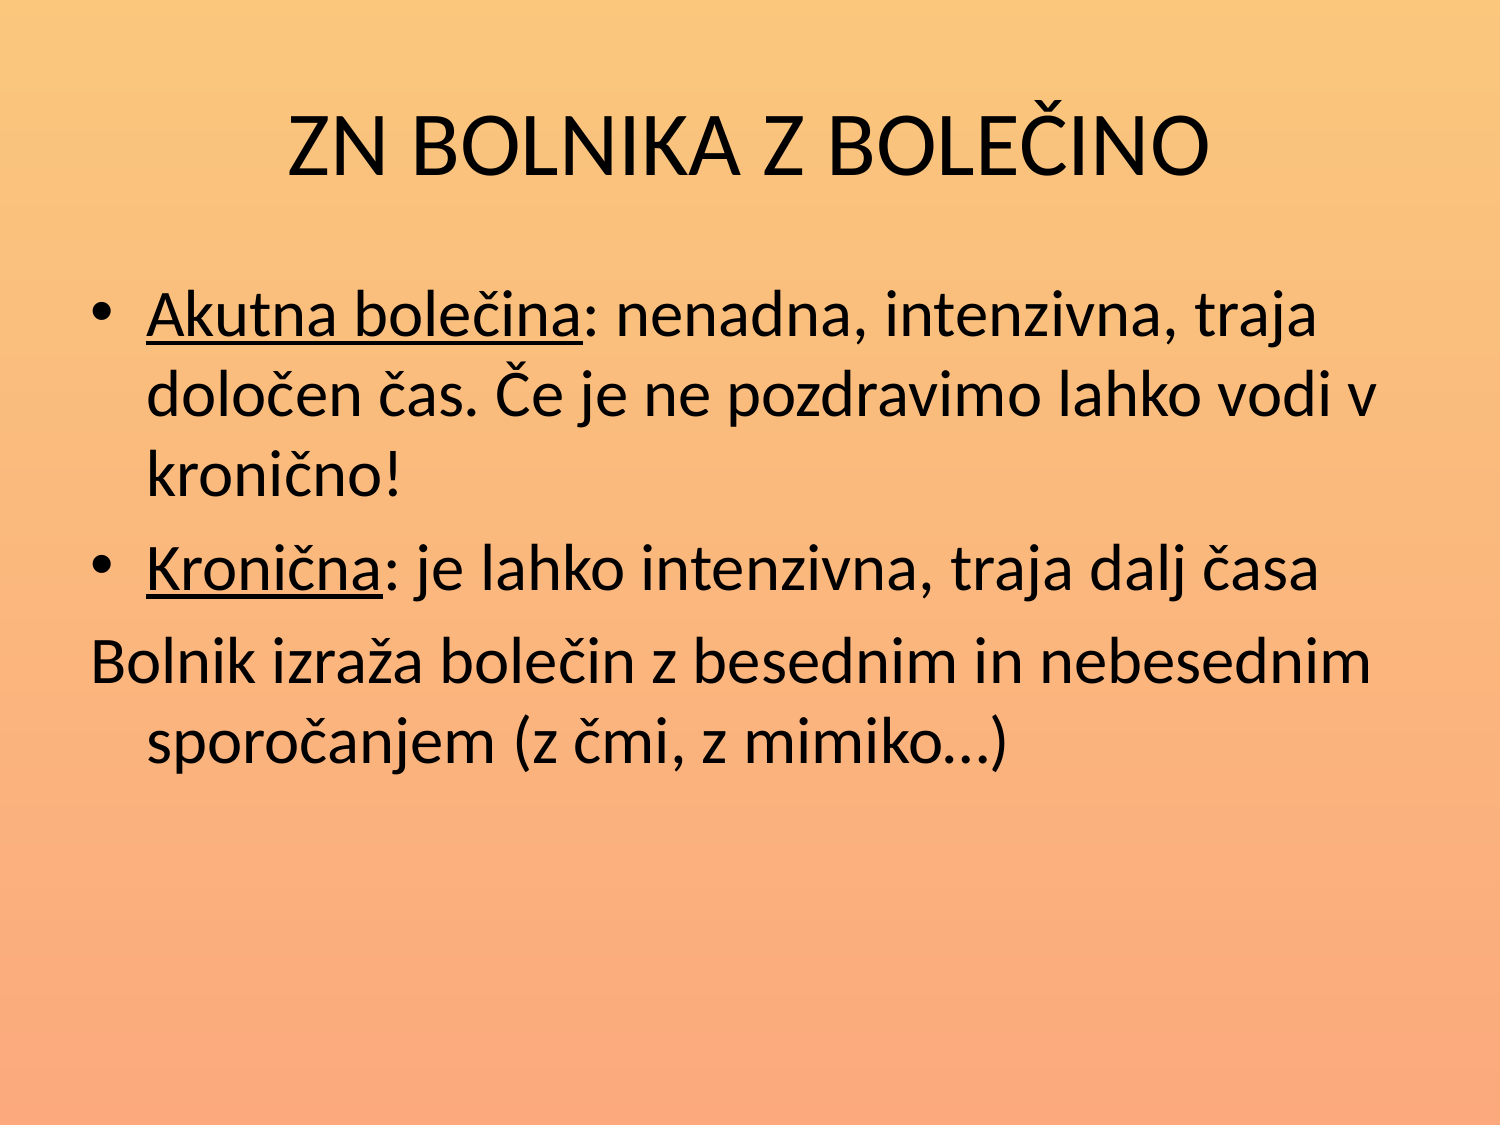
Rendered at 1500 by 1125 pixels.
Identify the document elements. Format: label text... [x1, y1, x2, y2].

title ZN BOLNIKA Z BOLEČINO [75, 45, 1425, 233]
list Akutna bolečina: nenadna, intenzivna, traja določen čas. Če je ne pozdravimo lahko vodi v kronično! Kronična: je lahko intenzivna, traja dalj časa Bolnik izraža bolečin z besednim in nebesednim sporočanjem (z čmi, z mimiko…) [75, 262, 1425, 1005]
